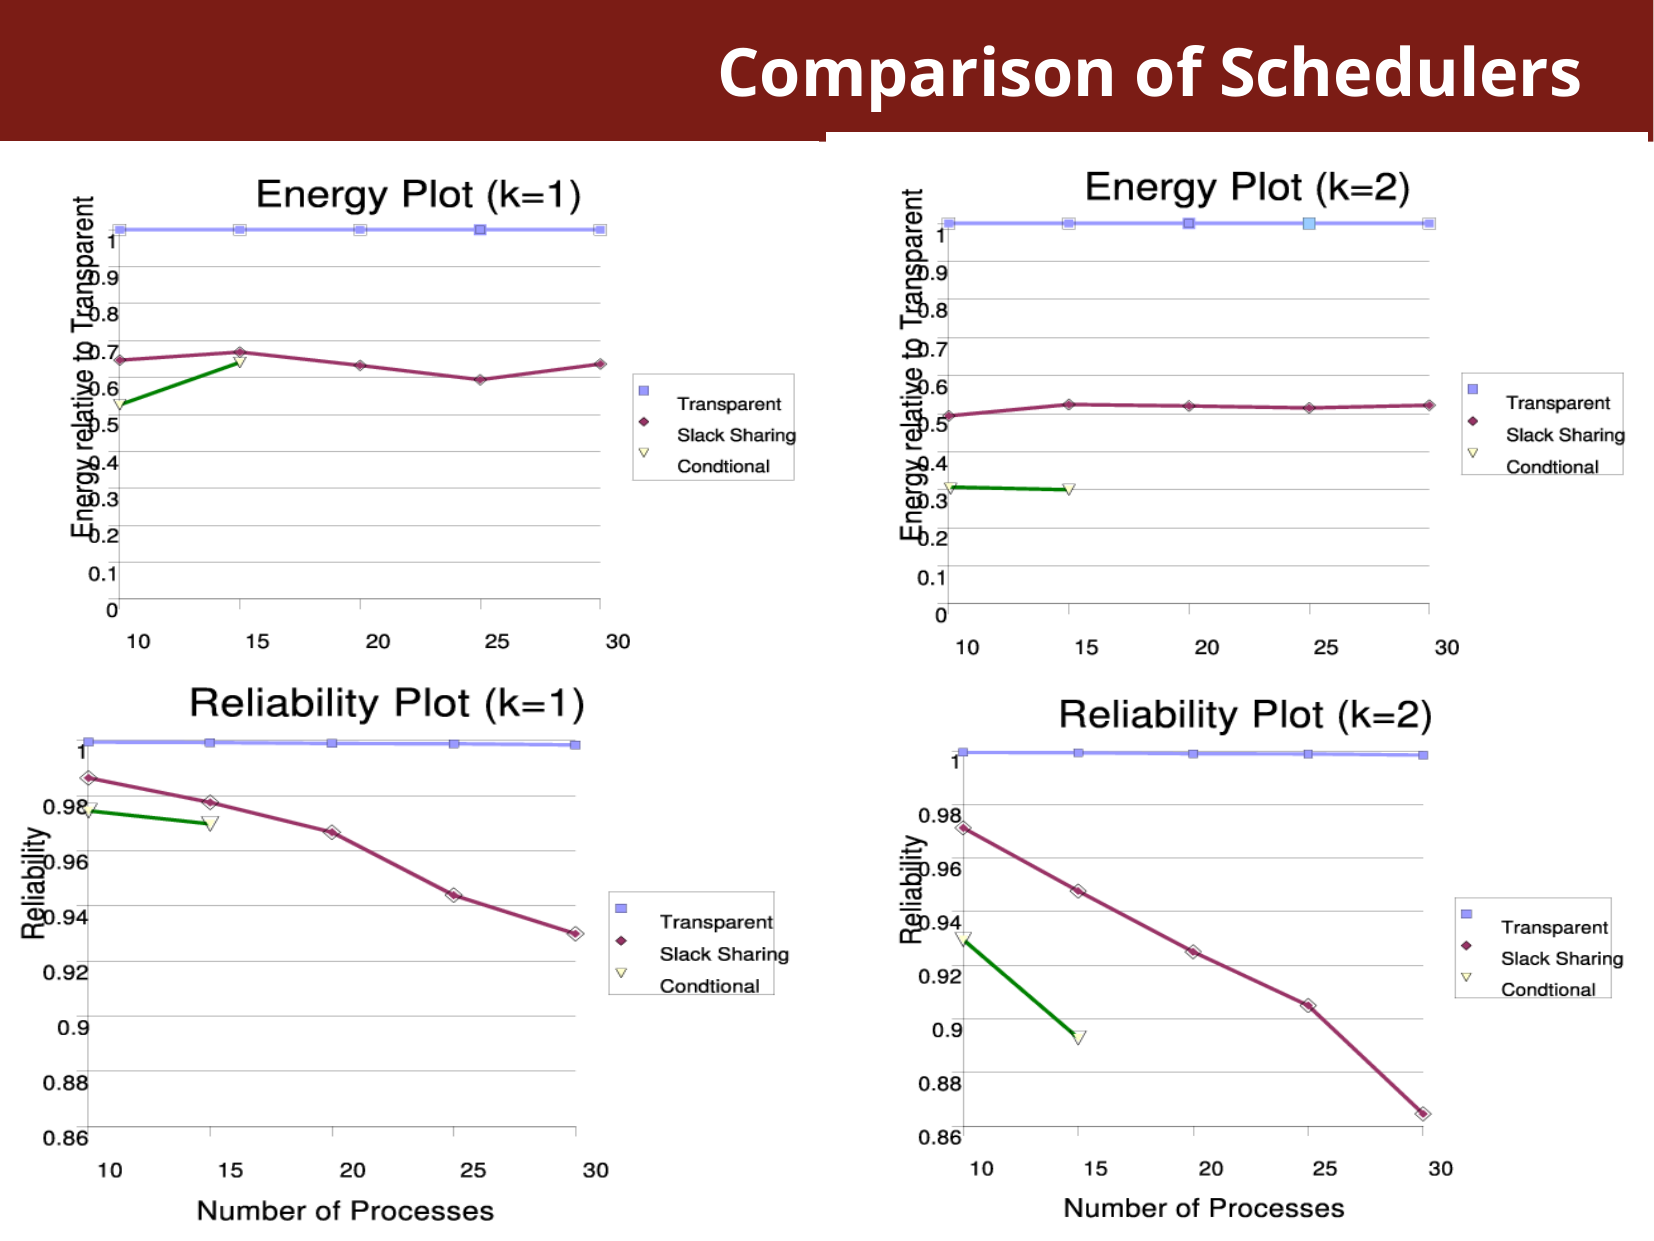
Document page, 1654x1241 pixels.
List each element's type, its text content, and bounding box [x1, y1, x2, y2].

picture [826, 132, 1648, 1237]
picture [0, 141, 819, 1238]
title Comparison of Schedulers [0, 7, 1583, 135]
